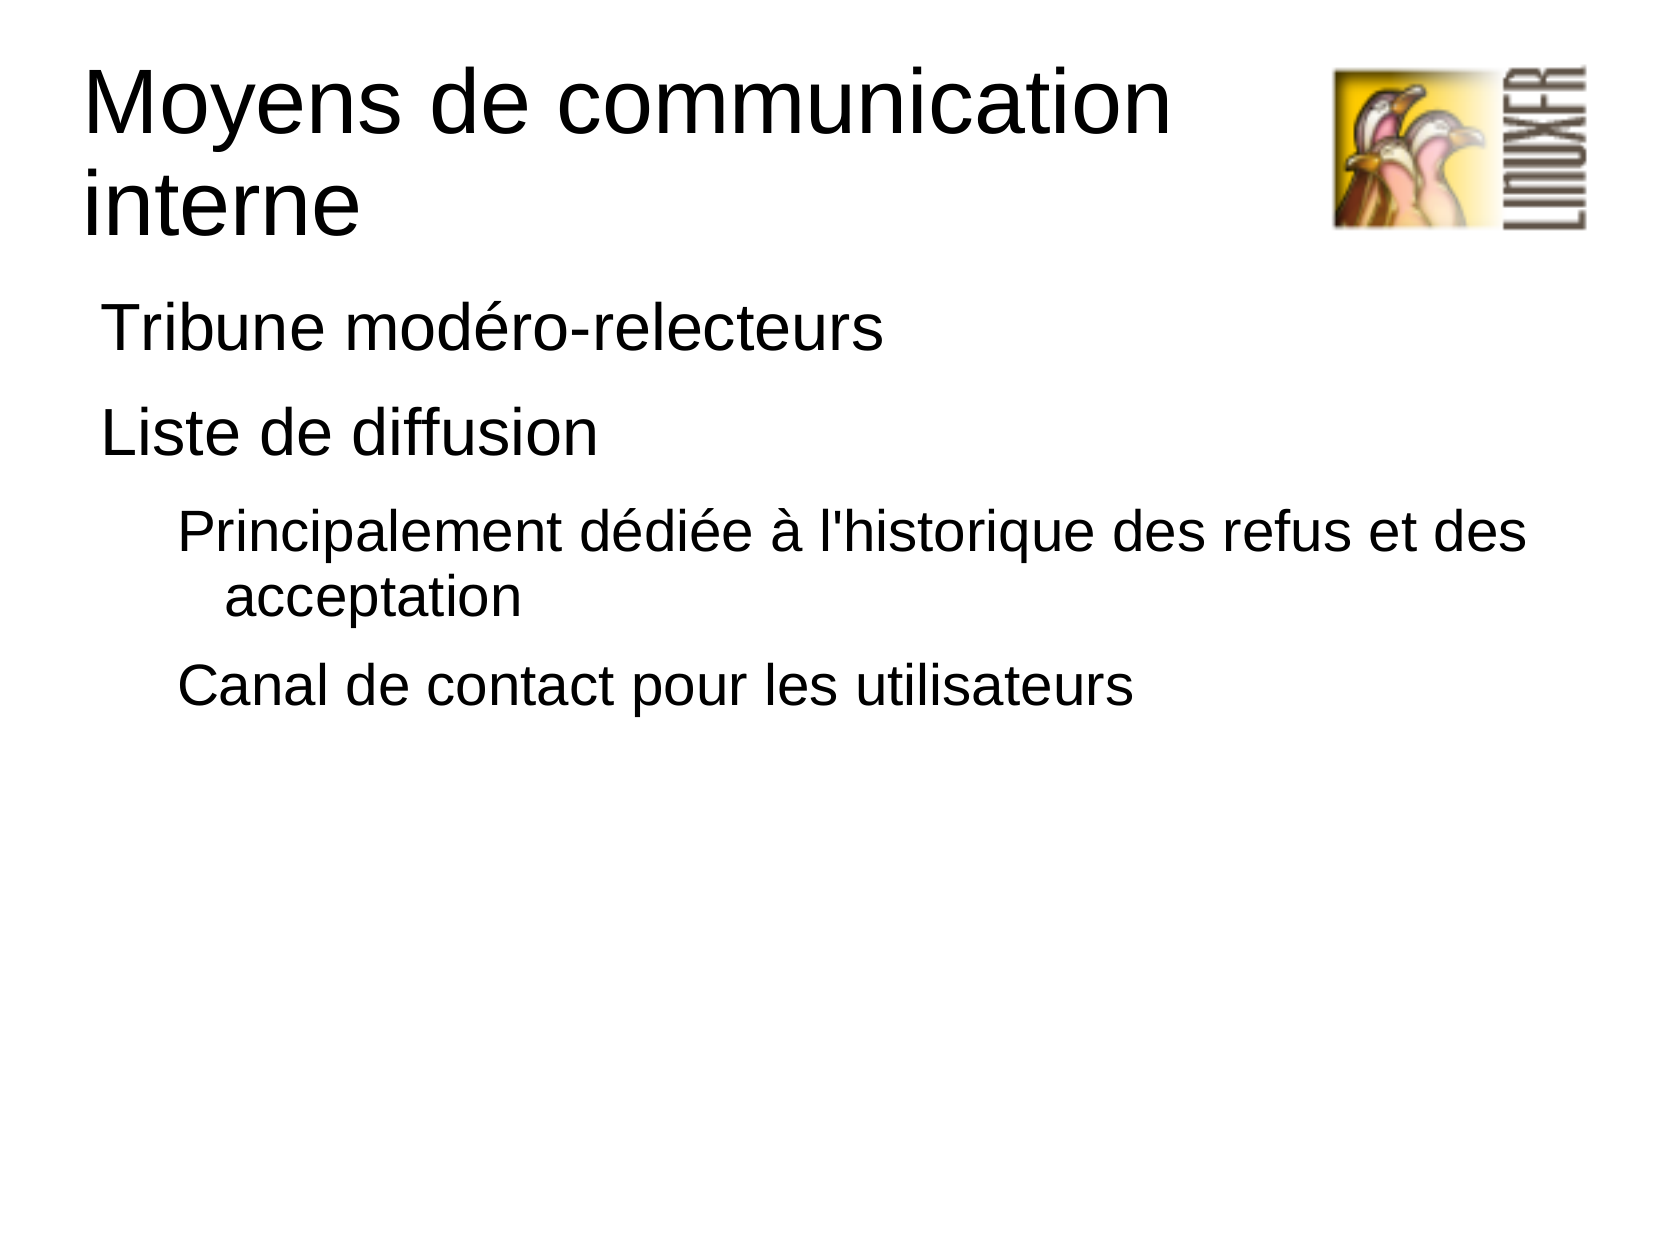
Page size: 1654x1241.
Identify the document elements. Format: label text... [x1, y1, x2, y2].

list Tribune modéro-relecteurs Liste de diffusion Principalement dédiée à l'historique des refus et des acceptation Canal de contact pour les utilisateurs [82, 290, 1571, 1109]
picture [1328, 63, 1595, 237]
title Moyens de communication interne [82, 45, 1211, 261]
